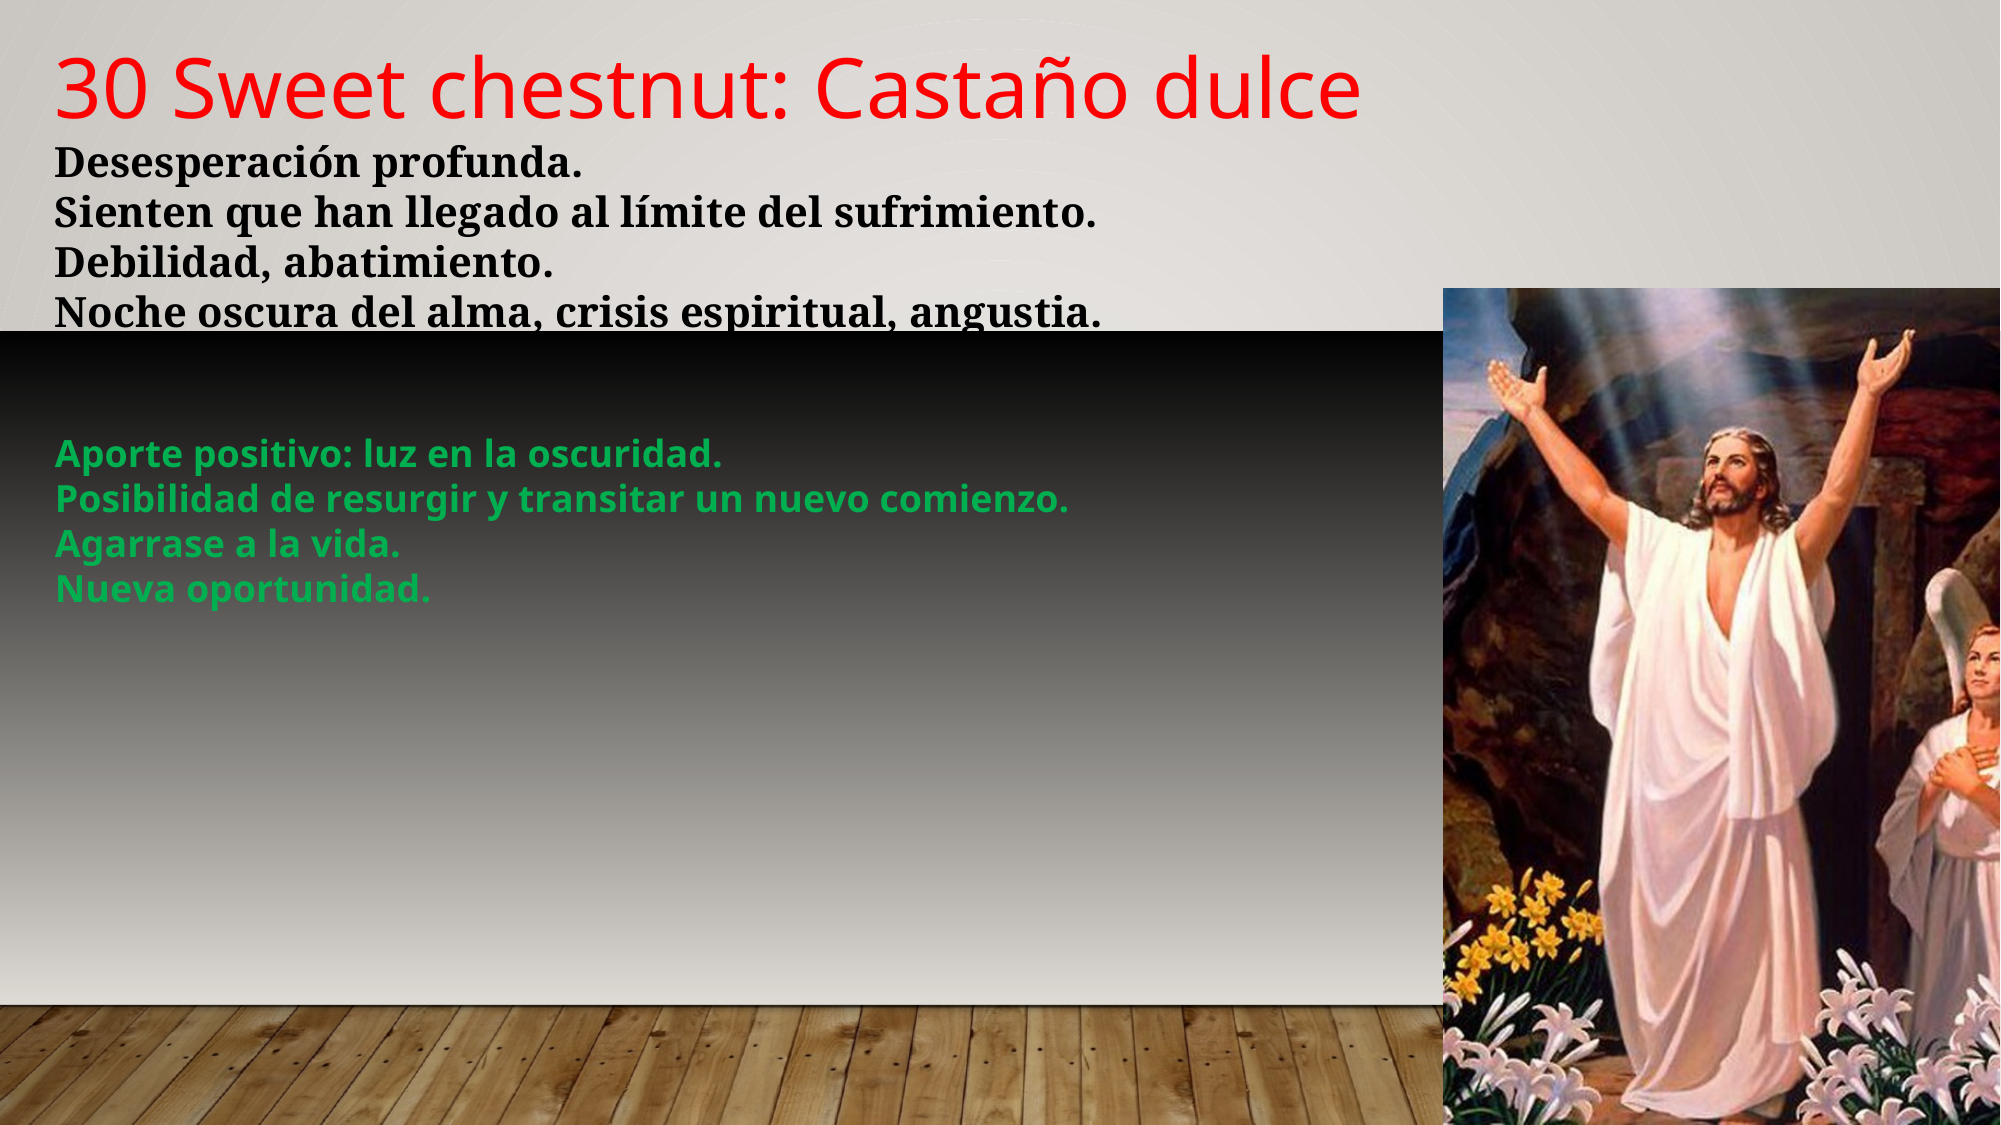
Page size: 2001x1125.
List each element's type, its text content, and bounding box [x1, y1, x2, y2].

text_box 30 Sweet chestnut: Castaño dulce Desesperación profunda. Sienten que han llegado al límite del sufrimiento. Debilidad, abatimiento. Noche oscura del alma, crisis espiritual, angustia. Aporte positivo: luz en la oscuridad. Posibilidad de resurgir y transitar un nuevo comienzo. Agarrase a la vida. Nueva oportunidad. [40, 28, 1401, 888]
picture [1443, 288, 2000, 1125]
